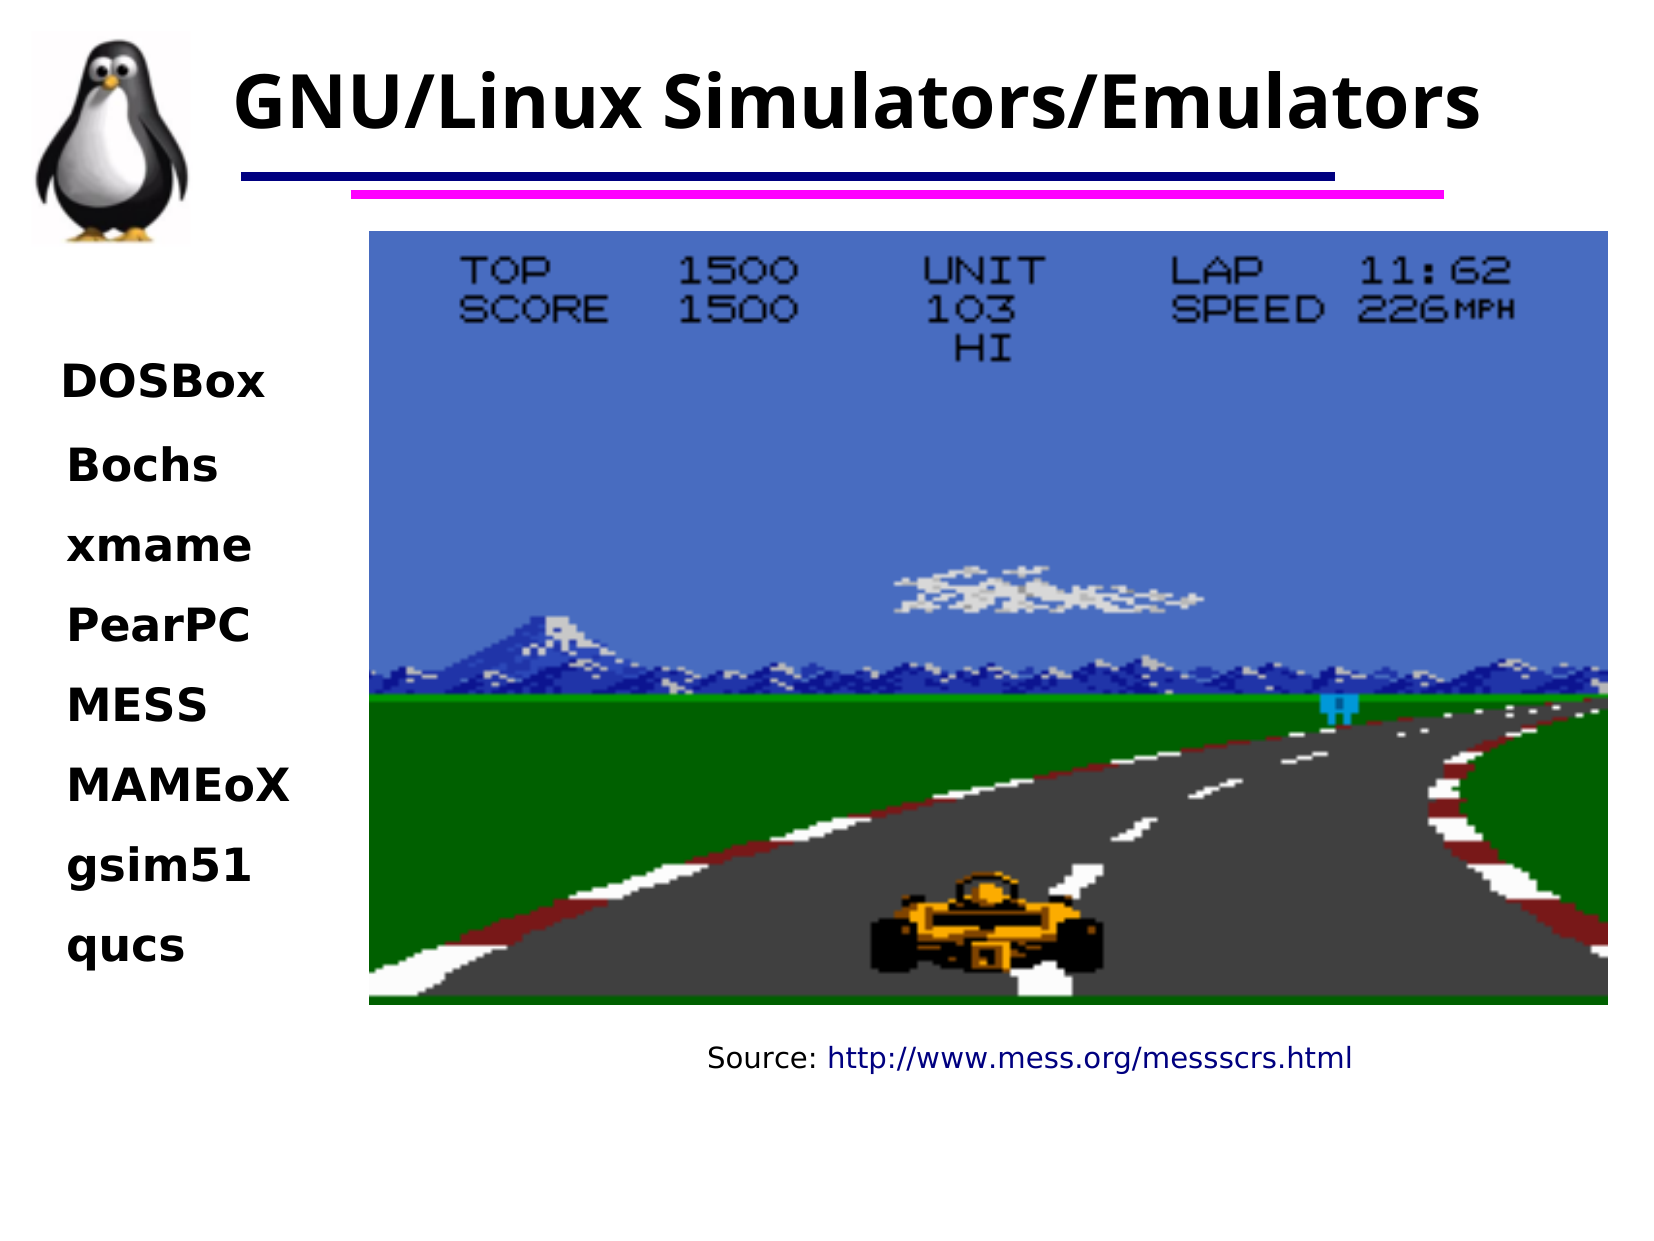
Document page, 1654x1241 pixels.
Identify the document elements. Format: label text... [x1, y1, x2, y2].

text_box DOSBox Bochs xmame PearPC MESS MAMEoX gsim51 qucs [33, 310, 367, 973]
text_box Source: http://www.mess.org/messscrs.html [707, 1041, 1370, 1079]
picture [369, 231, 1608, 1005]
text_box GNU/Linux Simulators/Emulators [232, 48, 1654, 156]
picture [30, 31, 197, 255]
